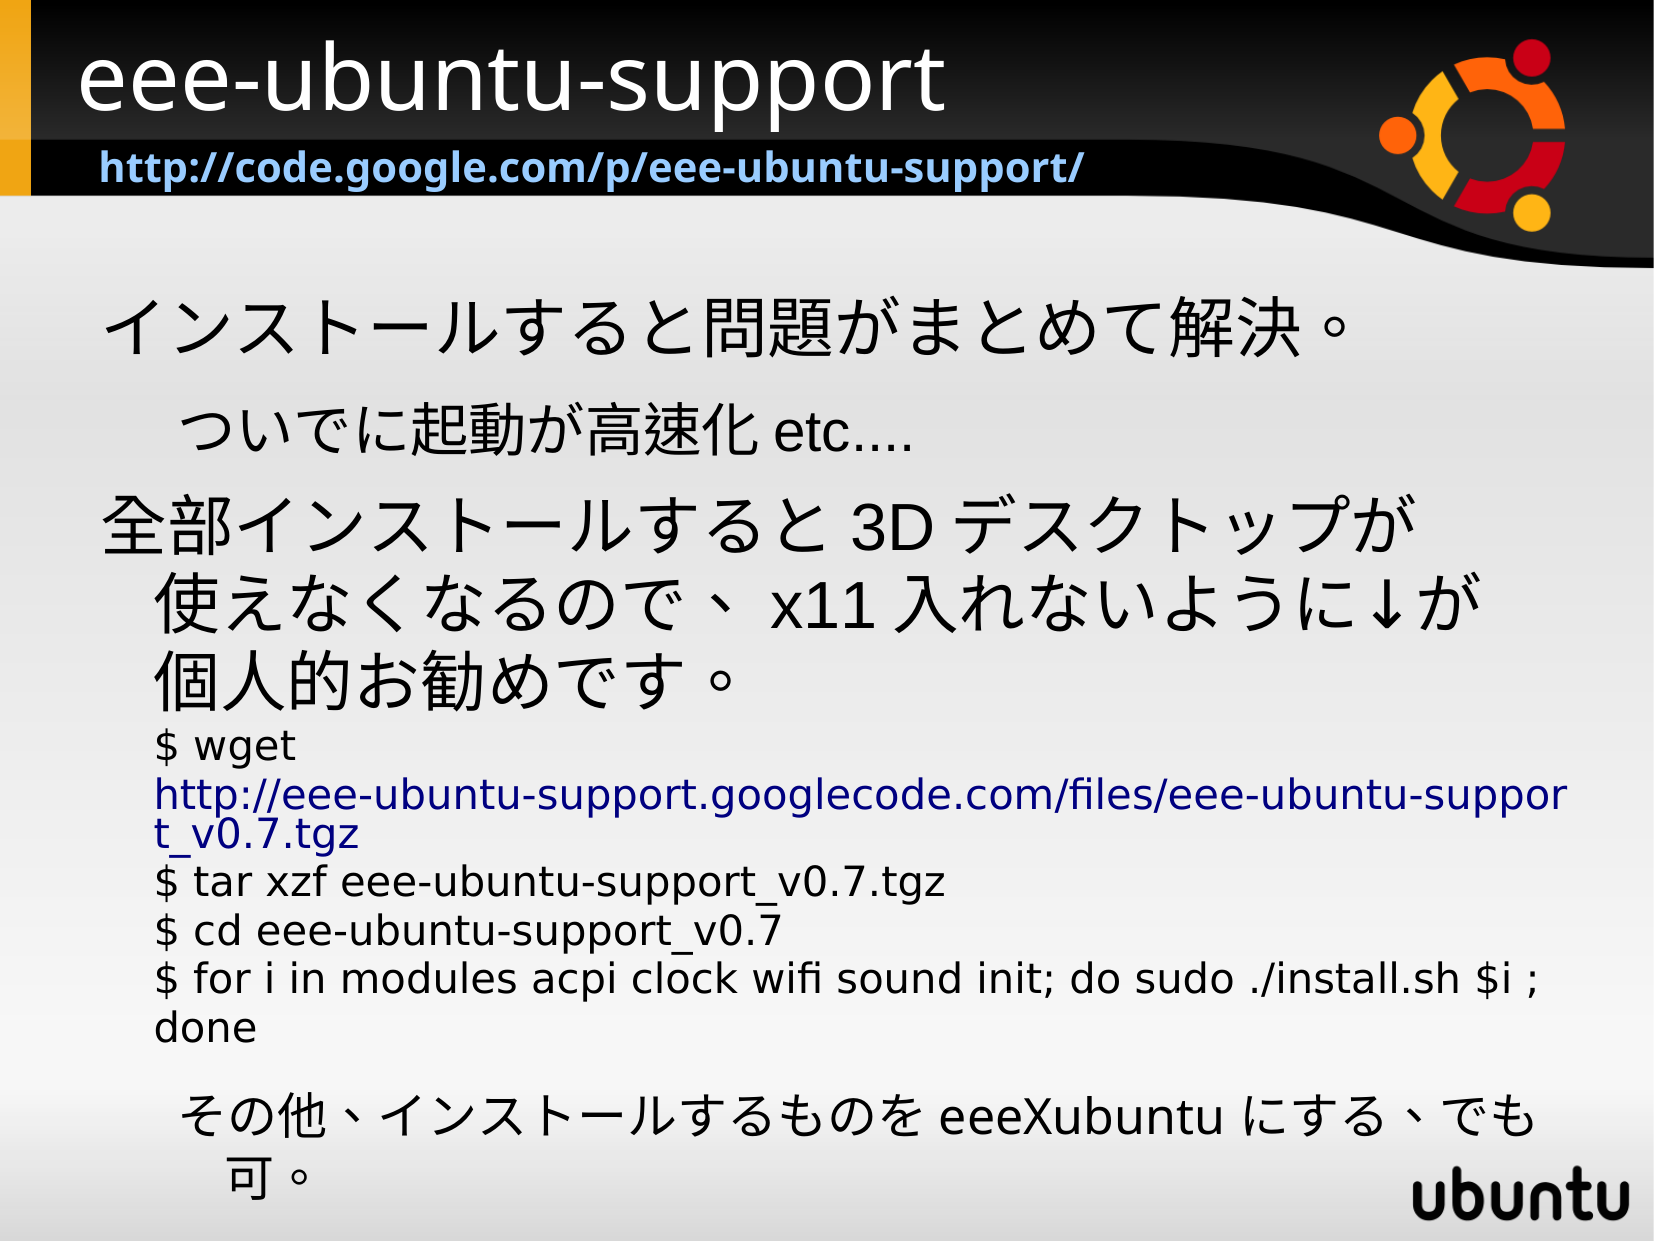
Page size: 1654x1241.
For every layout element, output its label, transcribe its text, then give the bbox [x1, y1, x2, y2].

title eee-ubuntu-support http://code.google.com/p/eee-ubuntu-support/ [76, 0, 1565, 208]
list インストールすると問題がまとめて解決。 ついでに起動が高速化etc.... 全部インストールすると3Dデスクトップが 使えなくなるので、x11入れないように↓が 個人的お勧めです。 $ wget http://eee-ubuntu-support.googlecode.com/files/eee-ubuntu-support_v0.7.tgz$ tar xzf eee-ubuntu-support_v0.7.tgz $ cd eee-ubuntu-support_v0.7 $ for i in modules acpi clock wifi sound init; do sudo ./install.sh $i ; done その他、インストールするものをeeeXubuntuにする、でも可。 GoogleにeeeXubuntuで聞いてみて頂くと一発。 [82, 290, 1571, 1183]
picture [0, 0, 1654, 1241]
